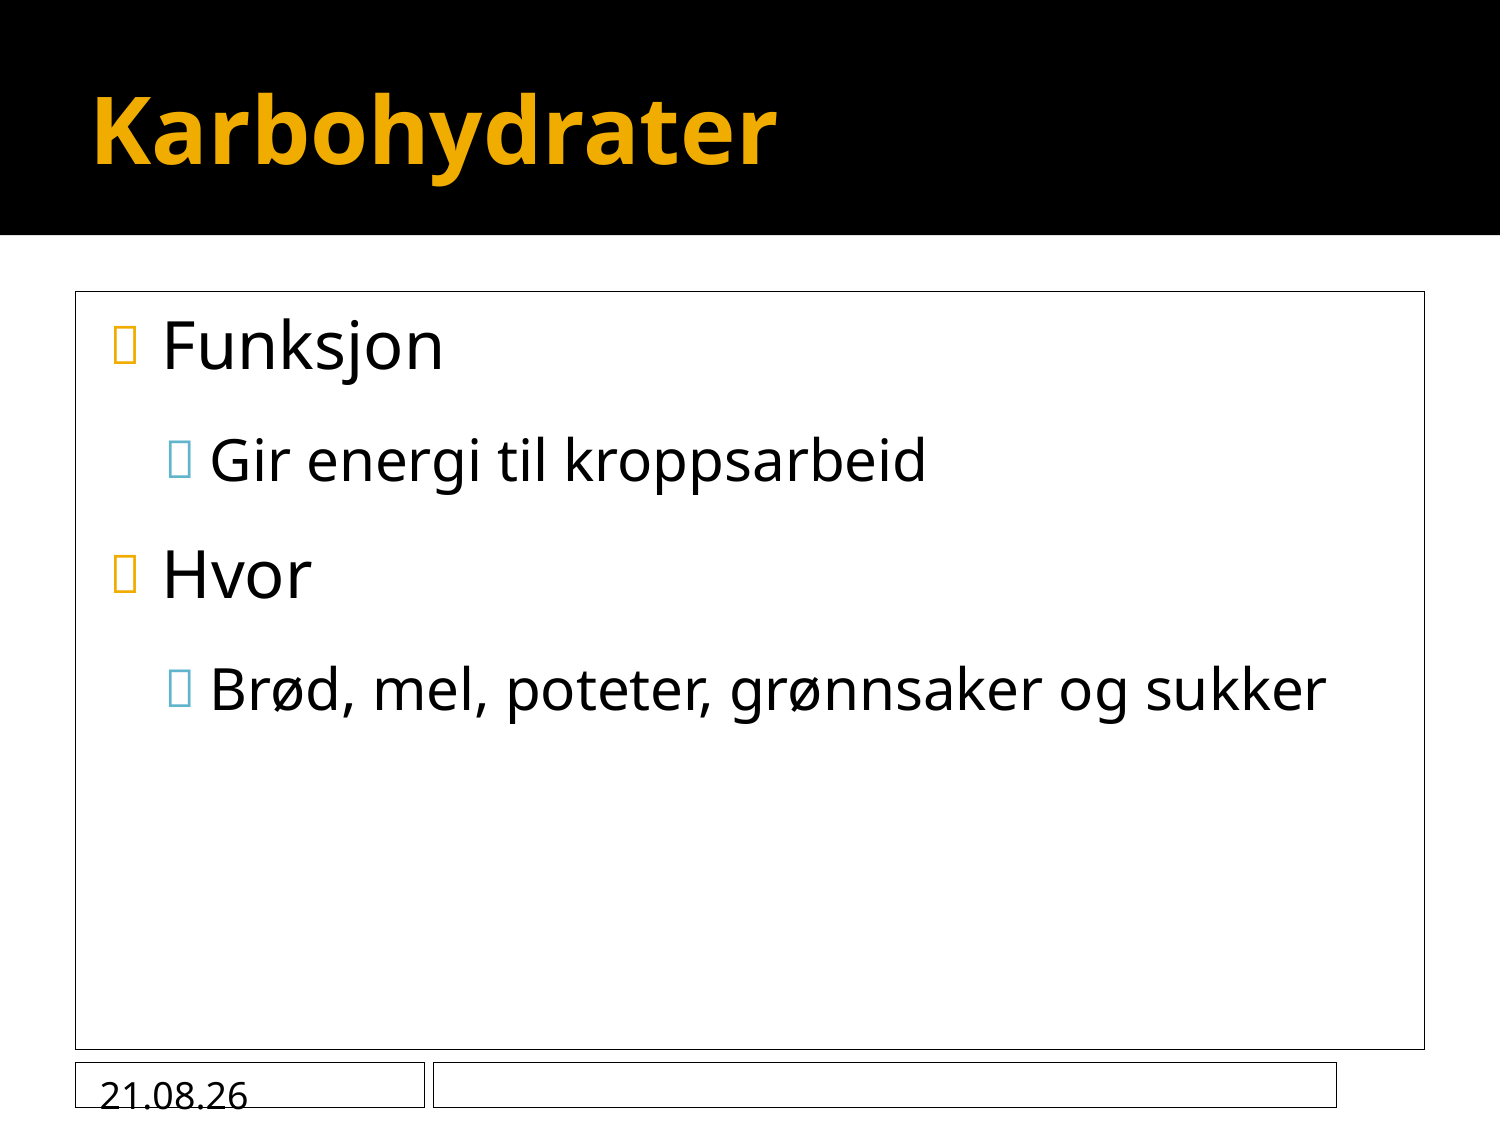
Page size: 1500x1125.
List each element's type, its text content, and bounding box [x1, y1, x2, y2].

title Karbohydrater [75, 25, 1425, 231]
list Funksjon Gir energi til kroppsarbeid Hvor Brød, mel, poteter, grønnsaker og sukker [75, 291, 1425, 1050]
